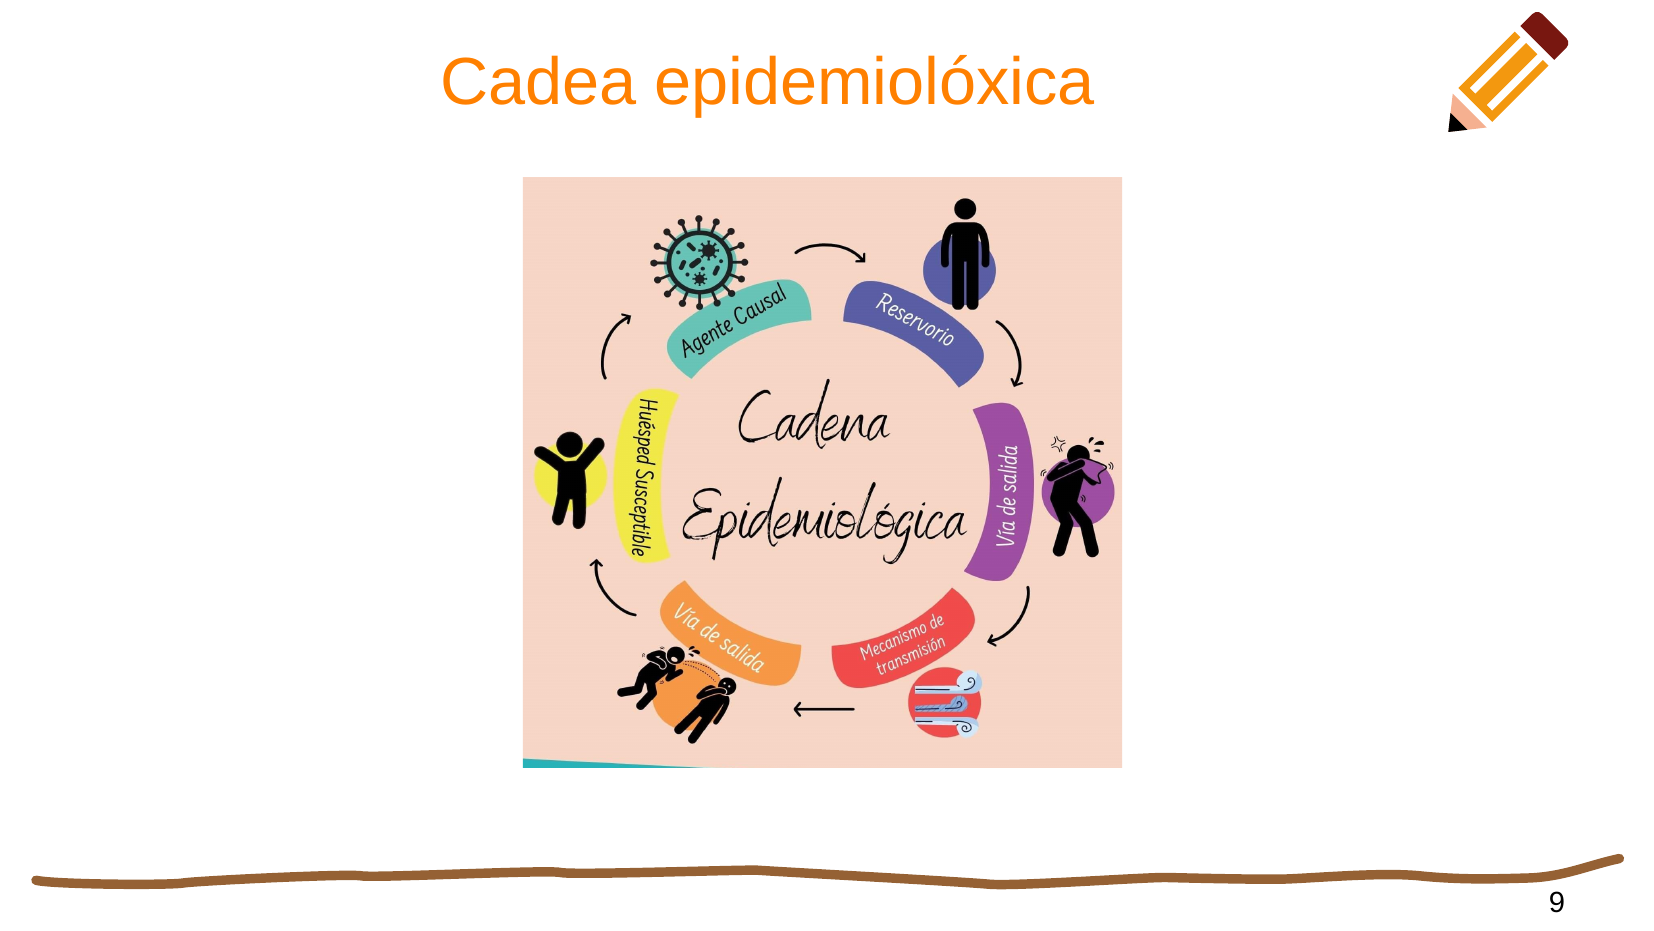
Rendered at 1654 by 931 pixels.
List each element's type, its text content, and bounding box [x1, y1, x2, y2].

picture [522, 177, 1123, 768]
title Cadea epidemiolóxica [88, 29, 1447, 133]
